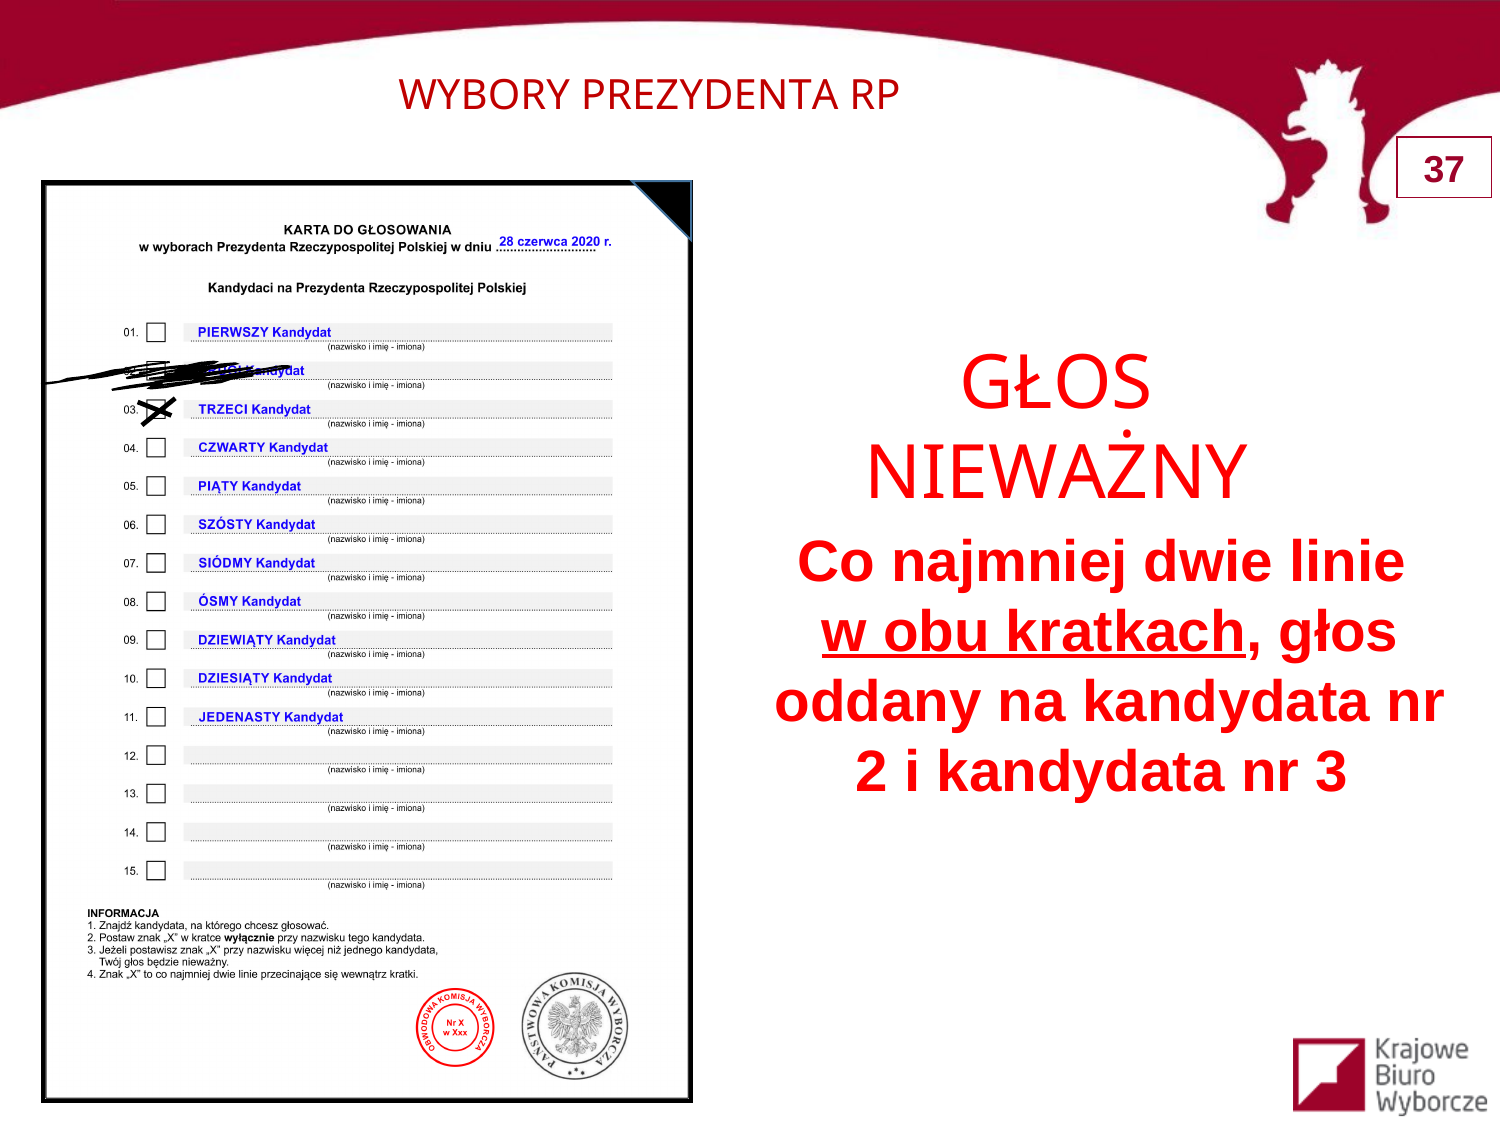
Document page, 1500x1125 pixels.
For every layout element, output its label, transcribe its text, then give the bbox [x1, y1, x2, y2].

picture [0, 0, 1500, 262]
text_box WYBORY PREZYDENTA RP [147, 59, 1152, 126]
text_box [631, 181, 692, 241]
text_box Co najmniej dwie linie w obu kratkach, głos oddany na kandydata nr 2 i kandydata nr 3 [738, 515, 1483, 811]
picture [45, 184, 689, 1099]
picture [1293, 1035, 1489, 1118]
text_box GŁOS NIEWAŻNY [755, 326, 1358, 515]
